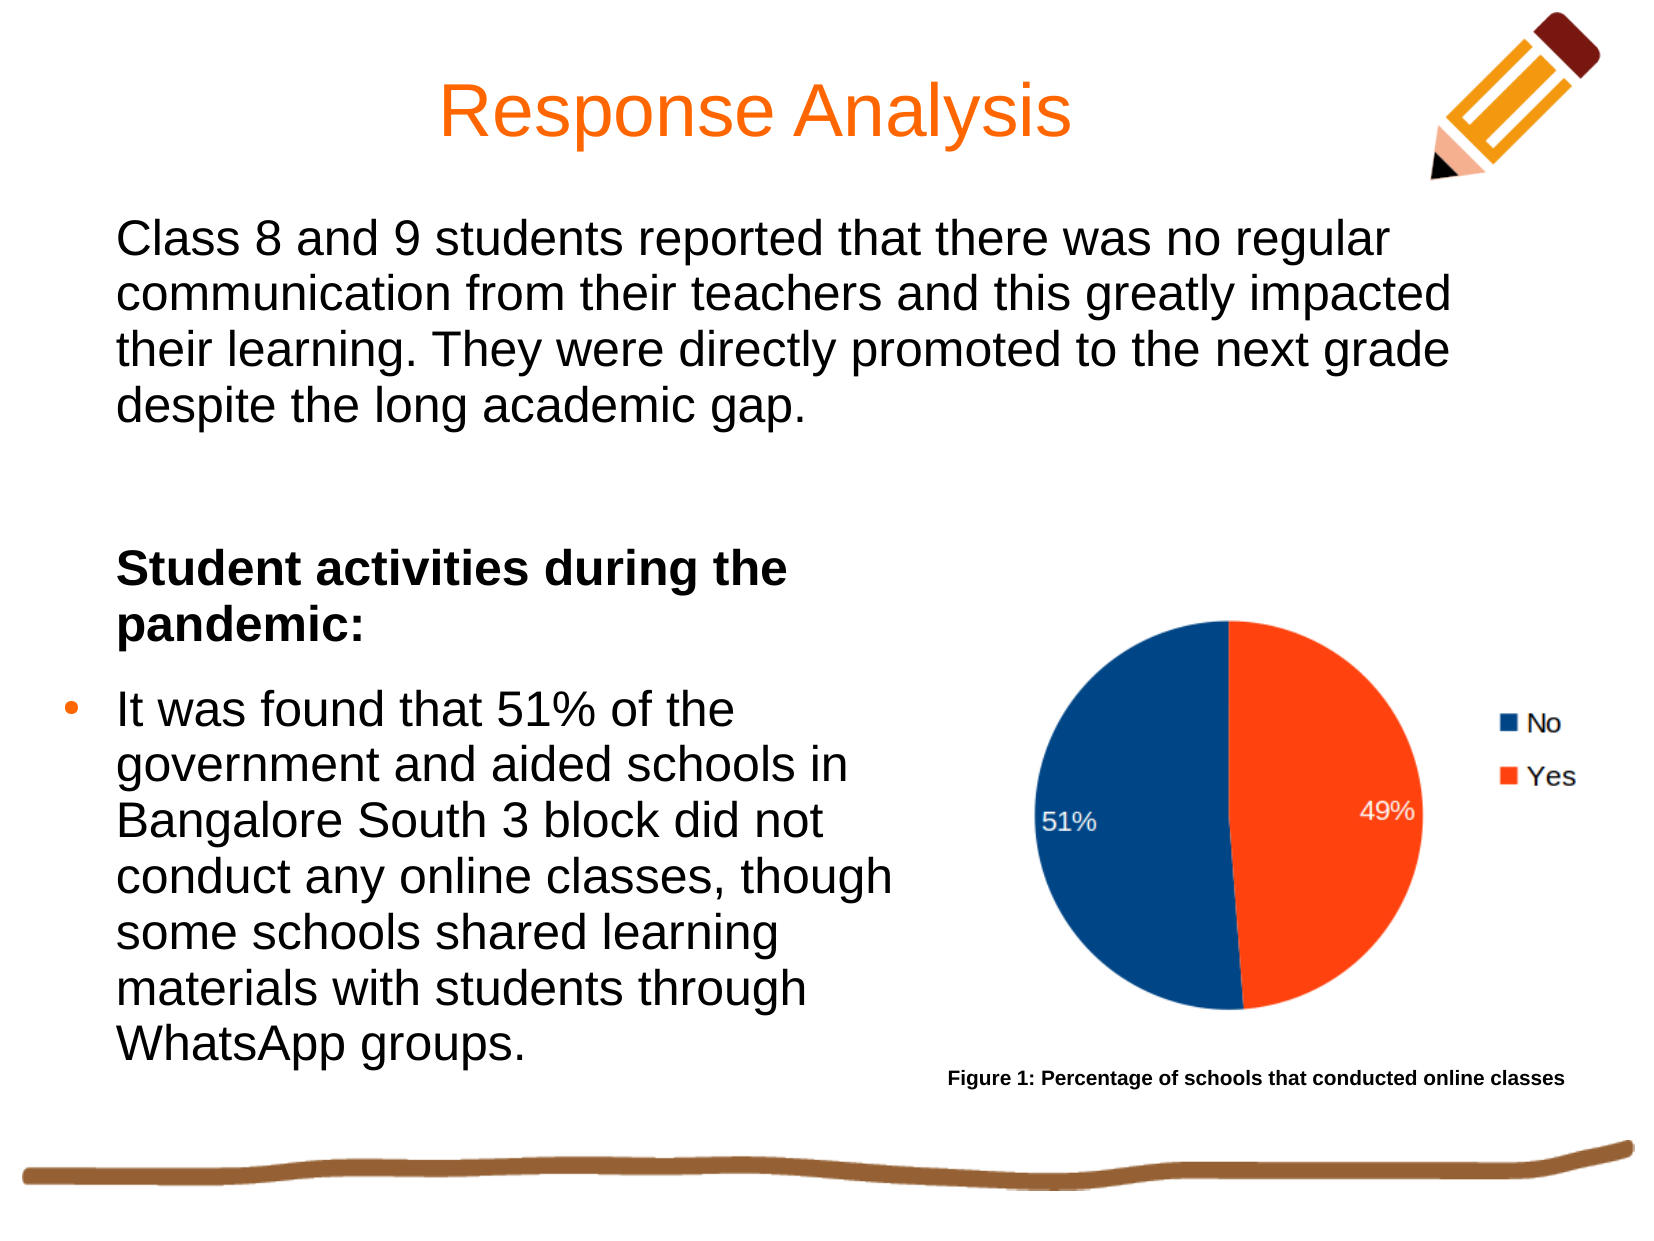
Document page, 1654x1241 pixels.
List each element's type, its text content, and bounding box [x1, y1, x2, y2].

list Student activities during the pandemic: It was found that 51% of the government and aided schools in Bangalore South 3 block did not conduct any online classes, though some schools shared learning materials with students through WhatsApp groups. [45, 540, 946, 1126]
list Class 8 and 9 students reported that there was no regular communication from their teachers and this greatly impacted their learning. They were directly promoted to the next grade despite the long academic gap. [45, 209, 1531, 466]
picture [913, 570, 1652, 1028]
picture [1430, 12, 1601, 181]
title Response Analysis [82, 49, 1430, 172]
picture [22, 1140, 1635, 1191]
text_box Figure 1: Percentage of schools that conducted online classes [932, 1058, 1593, 1121]
